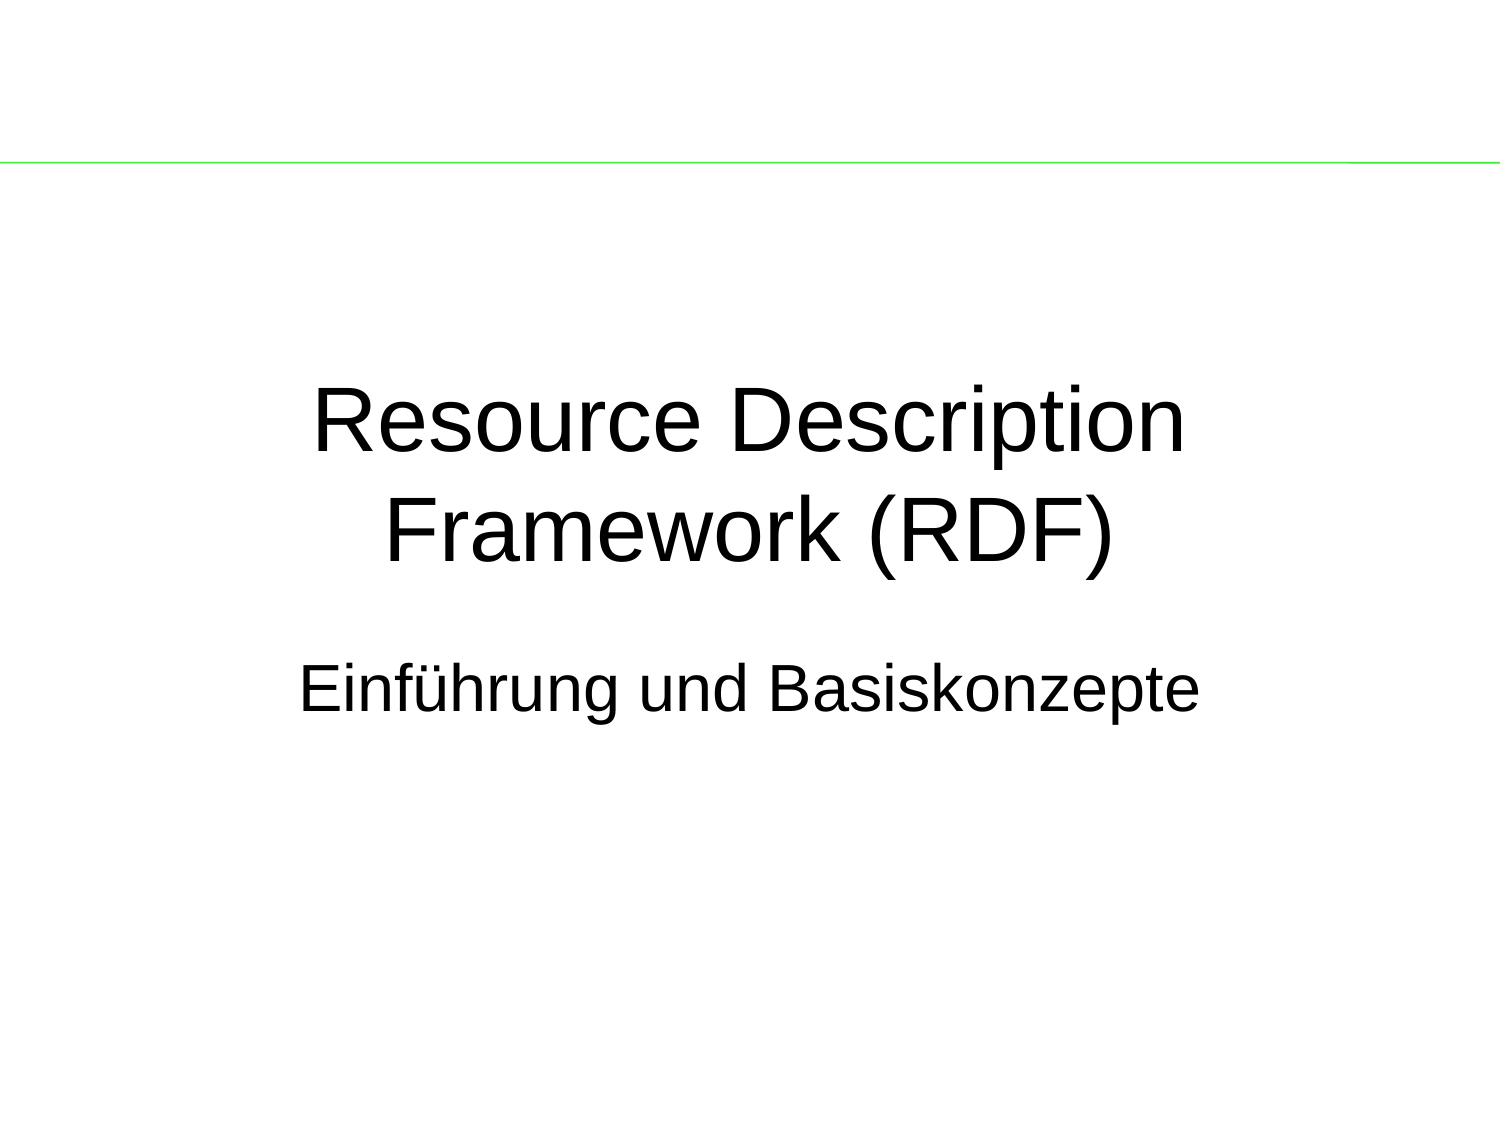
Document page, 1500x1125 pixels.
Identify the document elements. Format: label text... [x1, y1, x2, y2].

title Resource Description Framework (RDF)‏ [112, 349, 1388, 591]
subtitle Einführung und Basiskonzepte [225, 637, 1276, 926]
